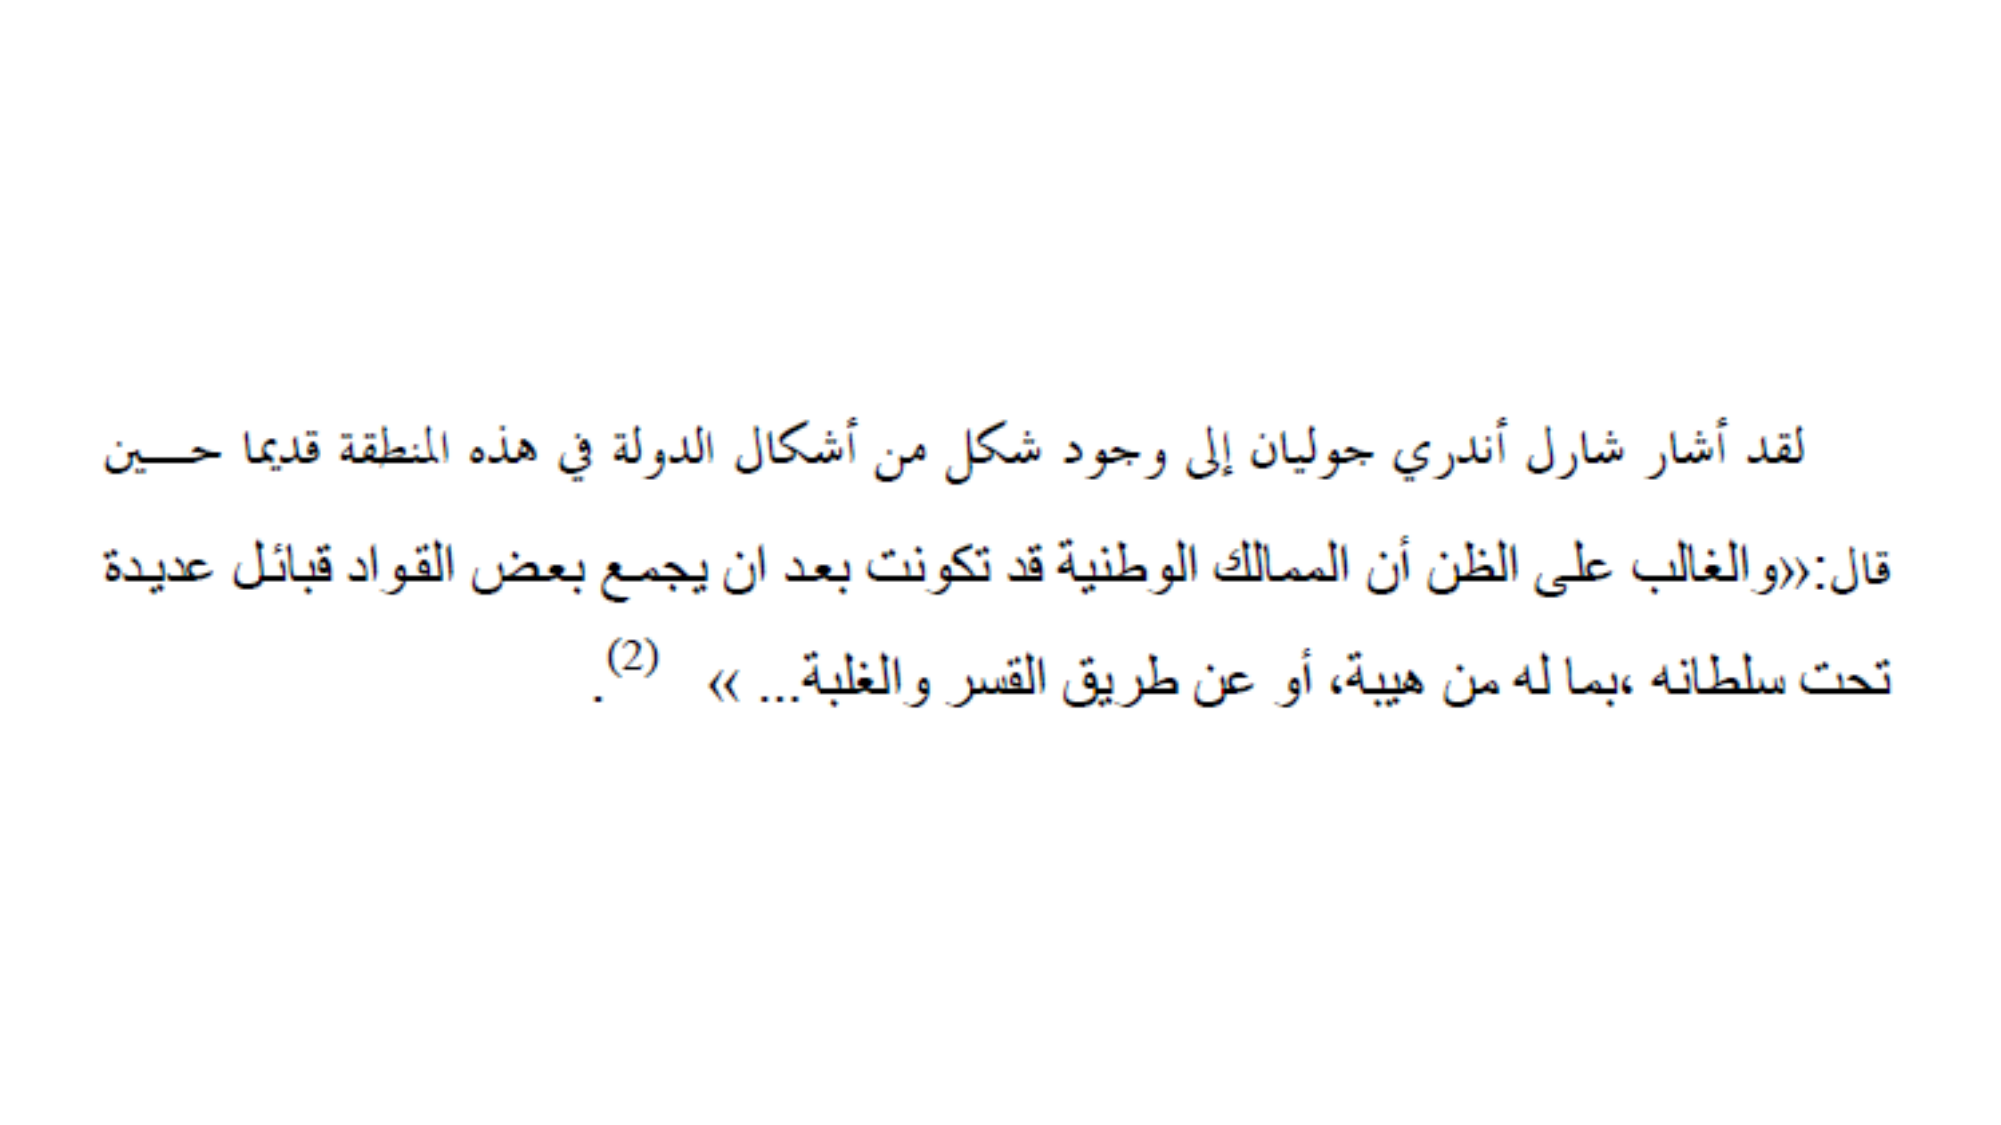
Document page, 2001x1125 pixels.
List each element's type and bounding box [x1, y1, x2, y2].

picture [67, 386, 1933, 792]
